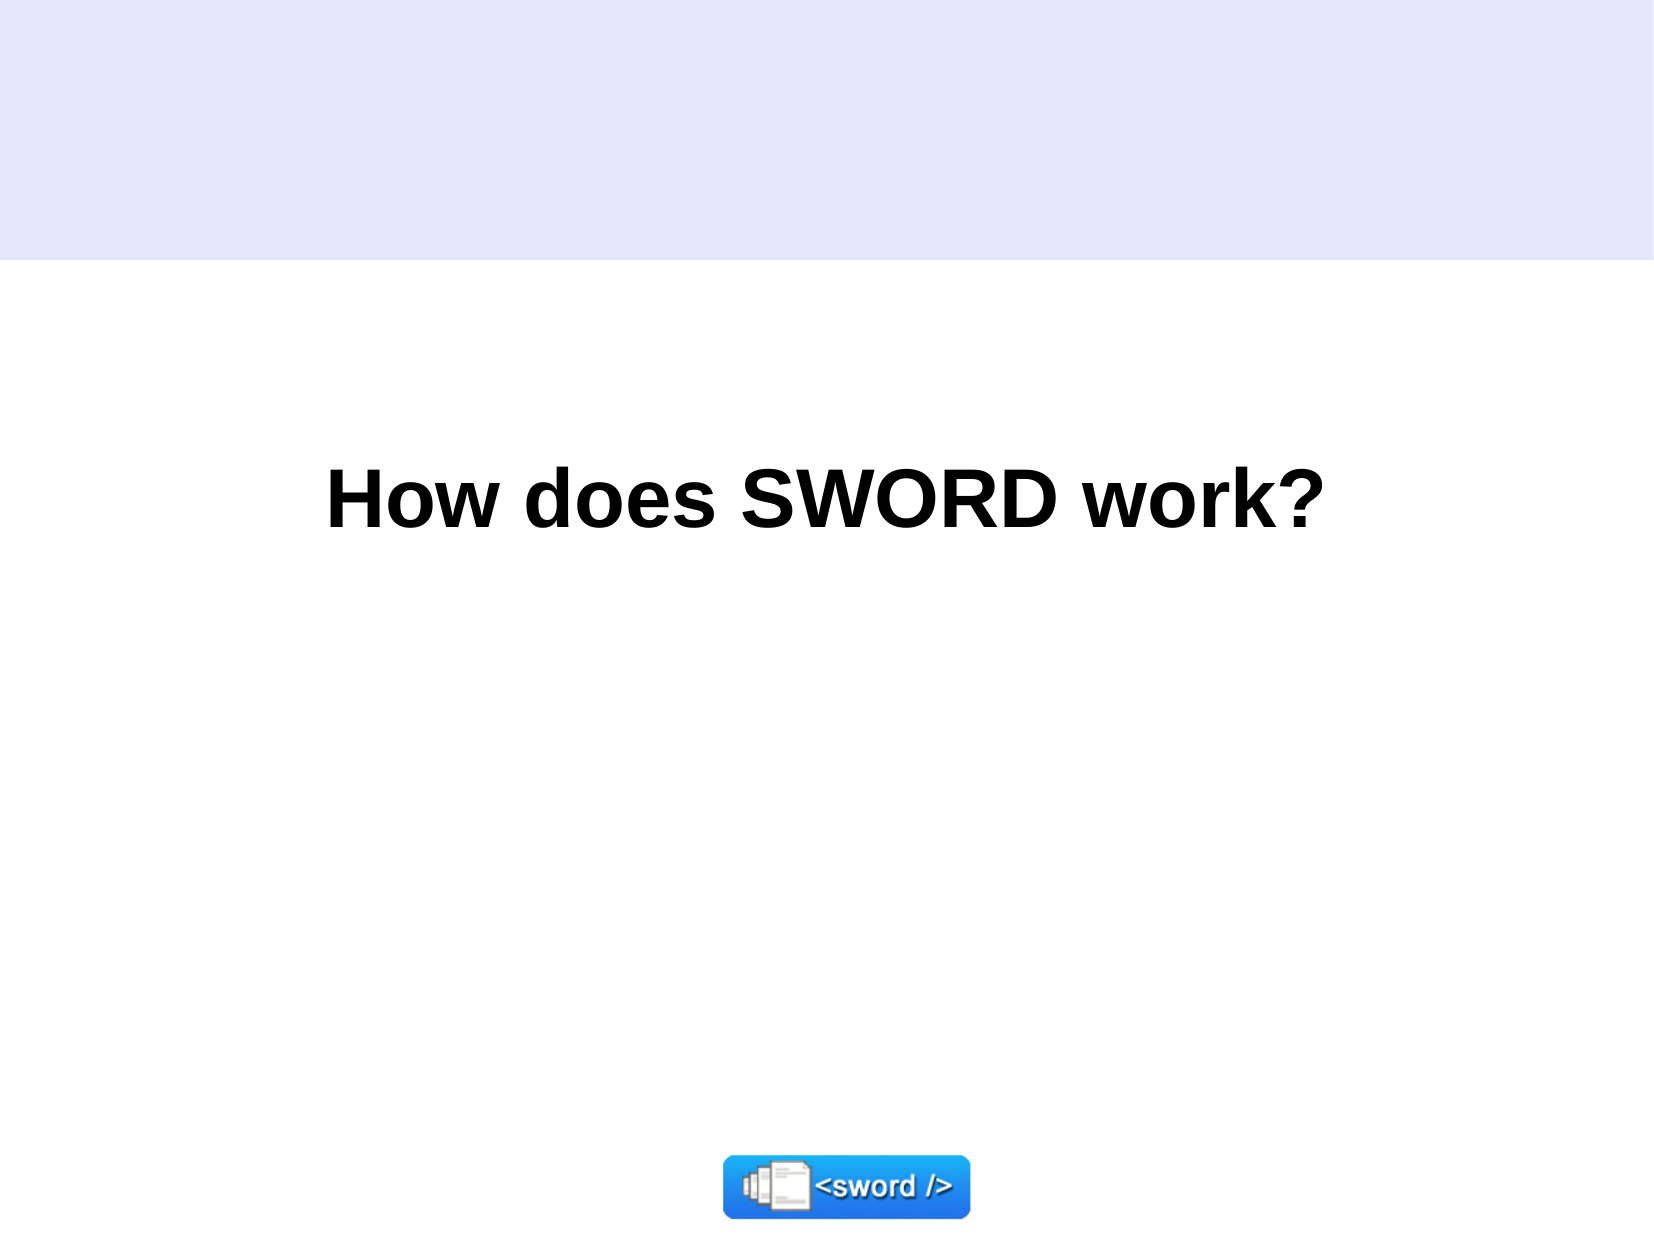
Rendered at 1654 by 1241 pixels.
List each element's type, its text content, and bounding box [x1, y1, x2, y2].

text_box How does SWORD work? [310, 444, 1344, 553]
picture [722, 1154, 973, 1223]
